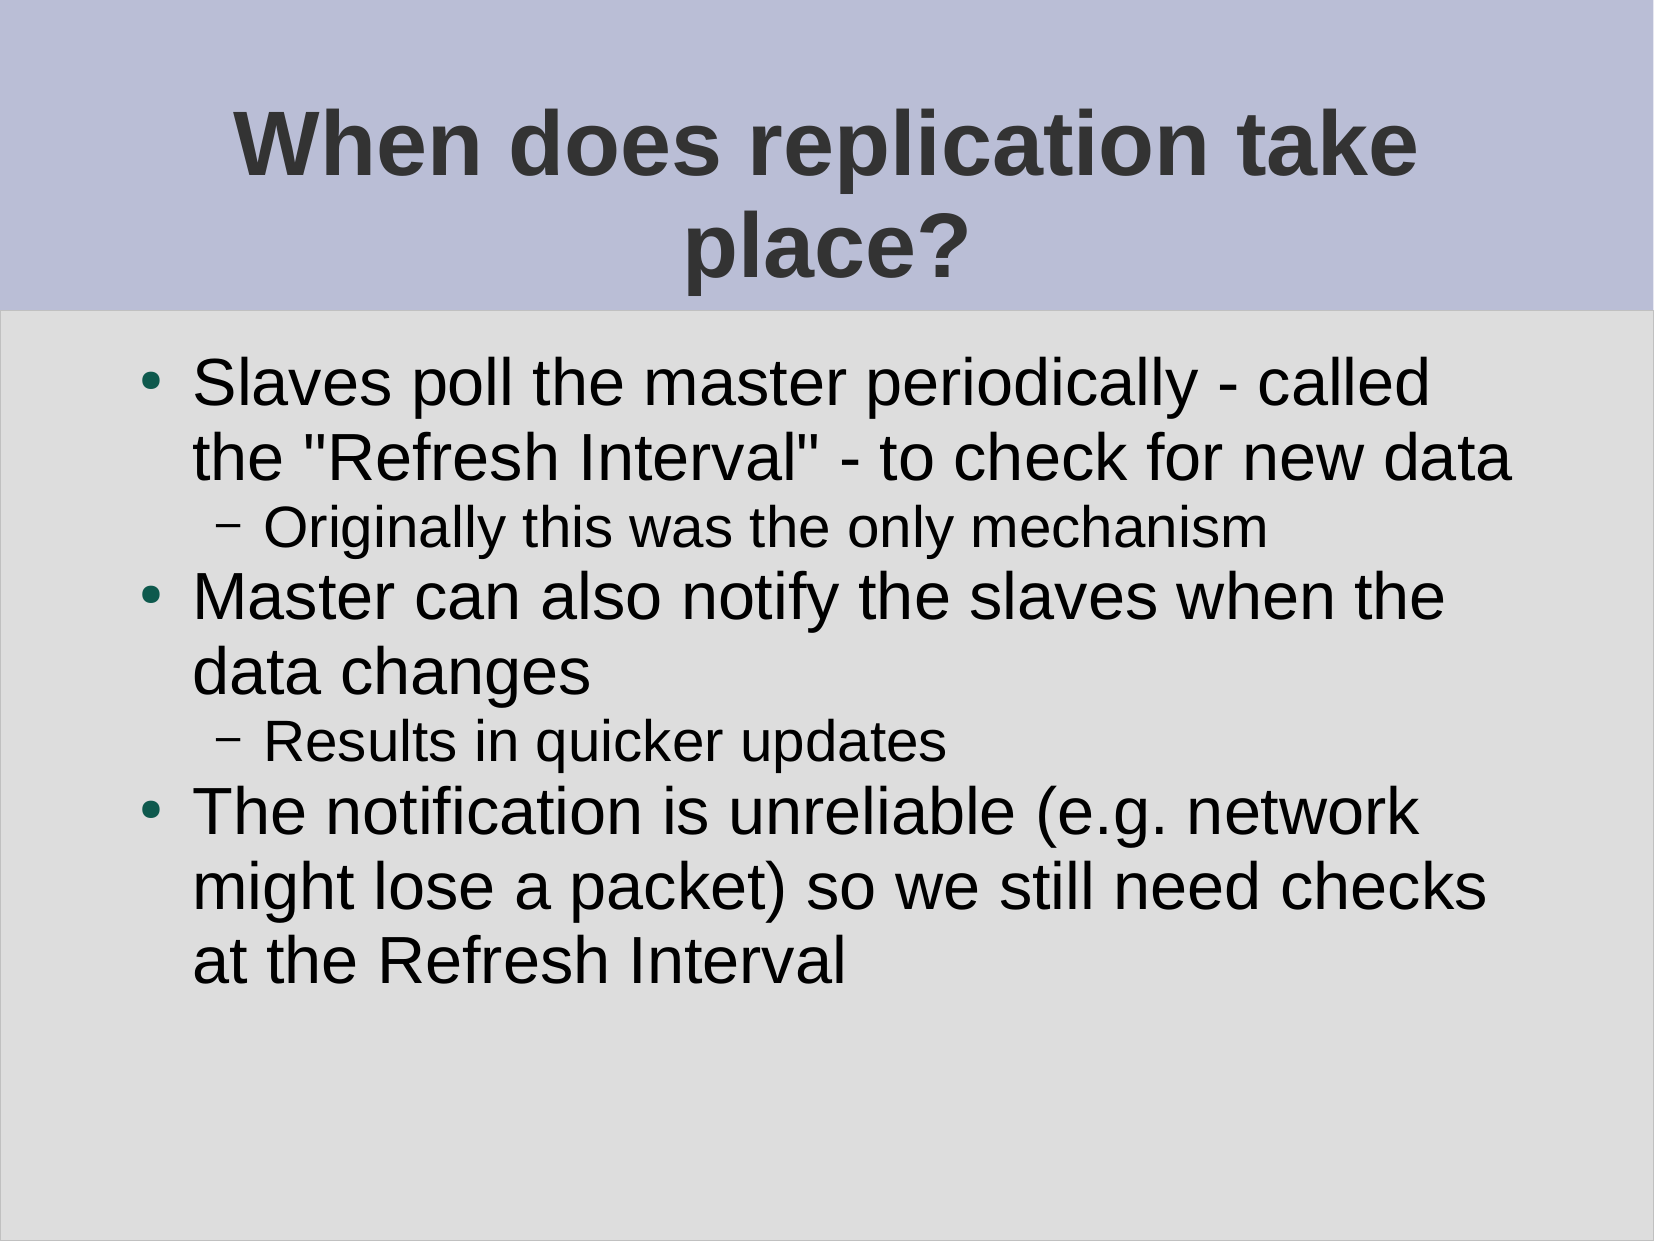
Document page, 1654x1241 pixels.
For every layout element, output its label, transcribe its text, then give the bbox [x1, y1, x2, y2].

title When does replication take place? [121, 91, 1534, 299]
list Slaves poll the master periodically - called the "Refresh Interval" - to check for new data Originally this was the only mechanism Master can also notify the slaves when the data changes Results in quicker updates The notification is unreliable (e.g. network might lose a packet) so we still need checks at the Refresh Interval [121, 344, 1534, 1127]
